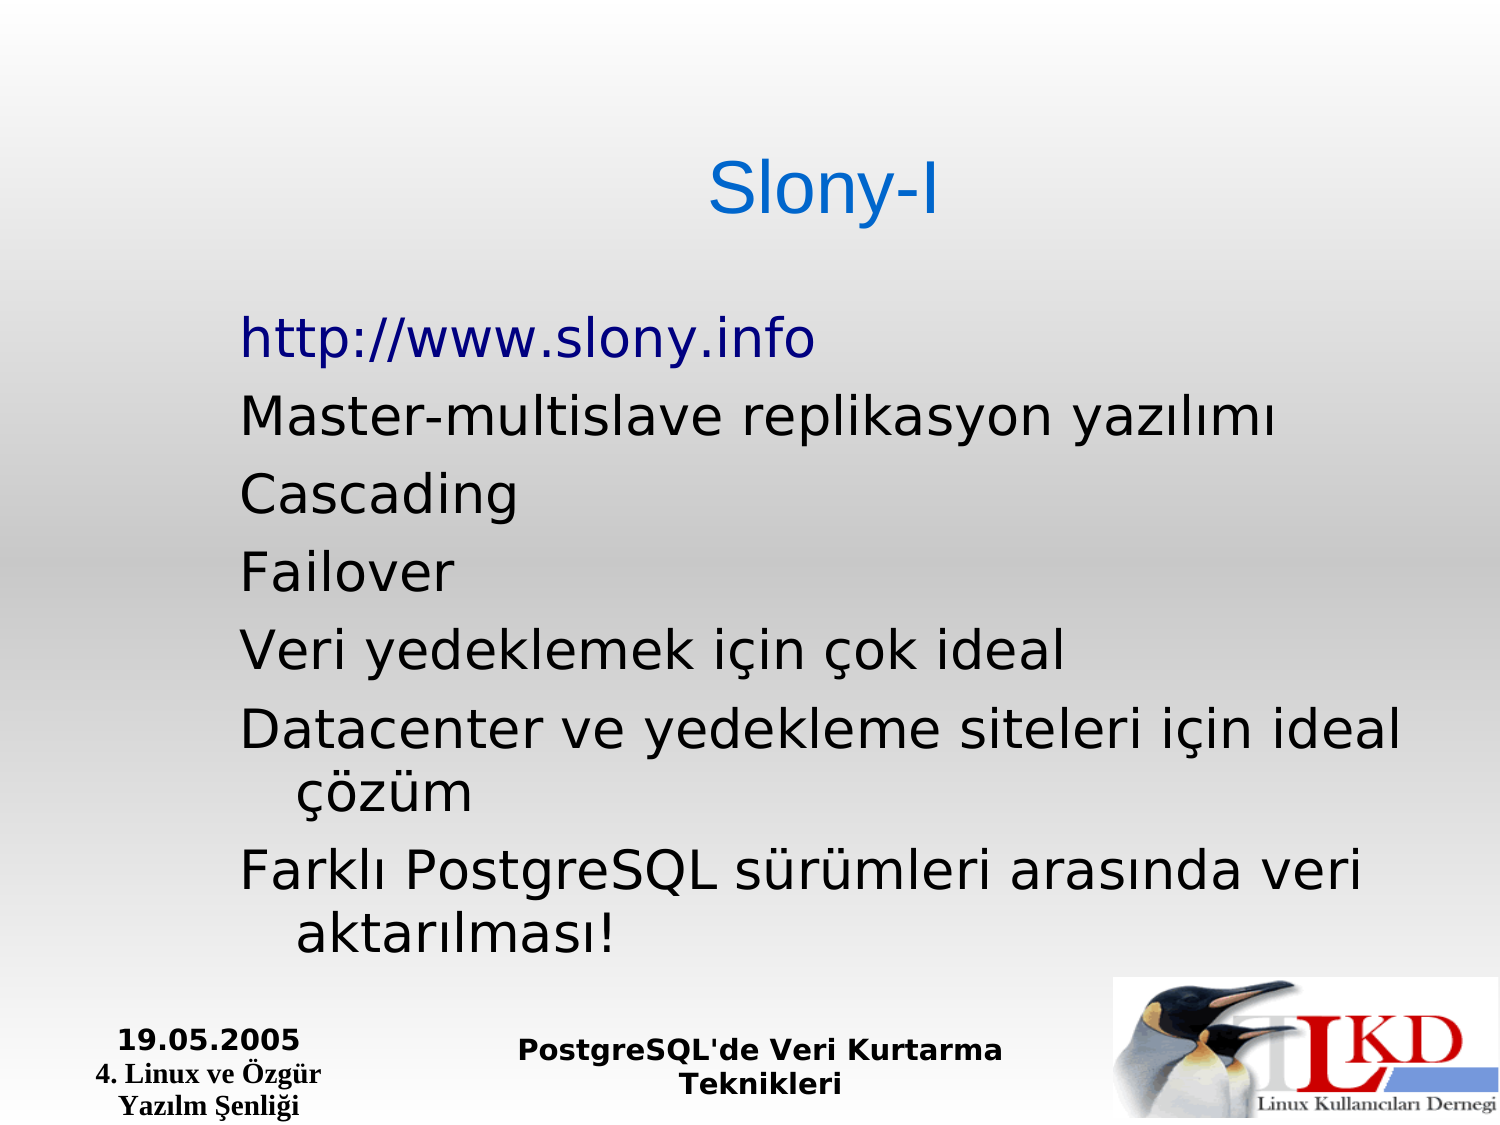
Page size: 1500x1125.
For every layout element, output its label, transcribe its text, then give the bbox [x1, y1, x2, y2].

picture [1113, 977, 1499, 1118]
list http://www.slony.info Master-multislave replikasyon yazılımı Cascading Failover Veri yedeklemek için çok ideal Datacenter ve yedekleme siteleri için ideal çözüm Farklı PostgreSQL sürümleri arasında veri aktarılması! [224, 299, 1425, 984]
title Slony-I [224, 49, 1425, 237]
